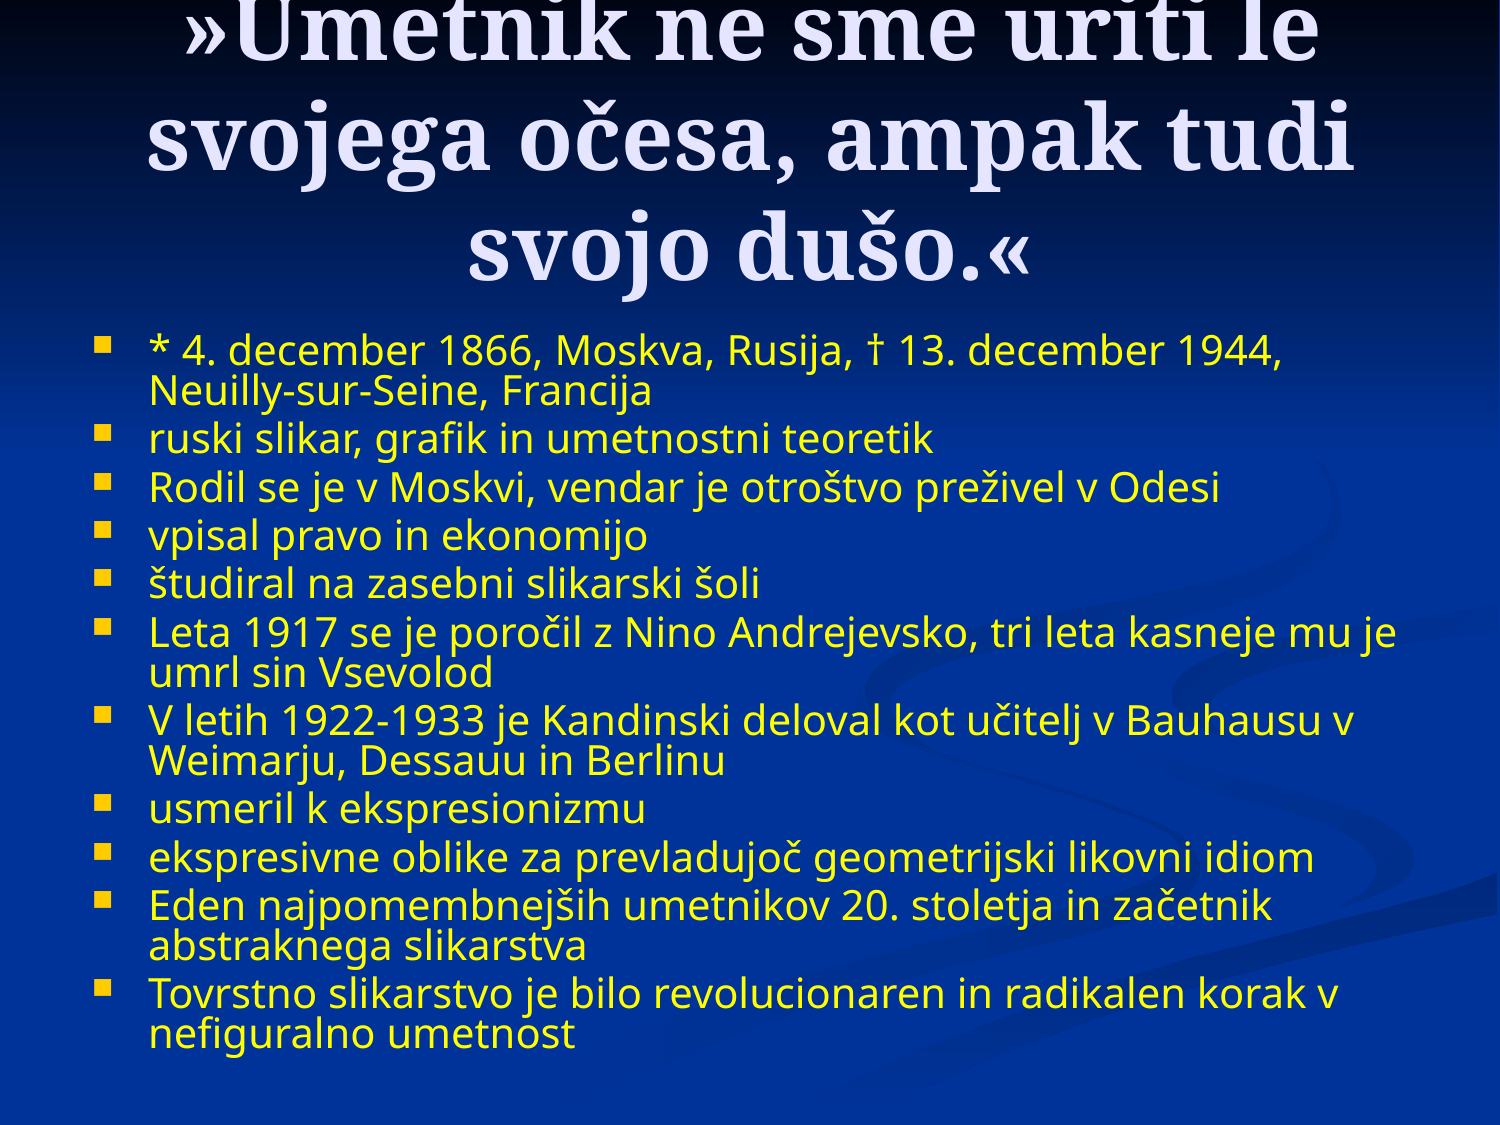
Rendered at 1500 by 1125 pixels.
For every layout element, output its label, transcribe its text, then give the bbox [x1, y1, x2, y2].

title »Umetnik ne sme uriti le svojega očesa, ampak tudi svojo dušo.« [76, 90, 1427, 278]
list * 4. december 1866, Moskva, Rusija, † 13. december 1944, Neuilly-sur-Seine, Francija ruski slikar, grafik in umetnostni teoretik Rodil se je v Moskvi, vendar je otroštvo preživel v Odesi vpisal pravo in ekonomijo študiral na zasebni slikarski šoli Leta 1917 se je poročil z Nino Andrejevsko, tri leta kasneje mu je umrl sin Vsevolod V letih 1922-1933 je Kandinski deloval kot učitelj v Bauhausu v Weimarju, Dessauu in Berlinu usmeril k ekspresionizmu ekspresivne oblike za prevladujoč geometrijski likovni idiom Eden najpomembnejših umetnikov 20. stoletja in začetnik abstraknega slikarstva Tovrstno slikarstvo je bilo revolucionaren in radikalen korak v nefiguralno umetnost [76, 326, 1427, 1069]
